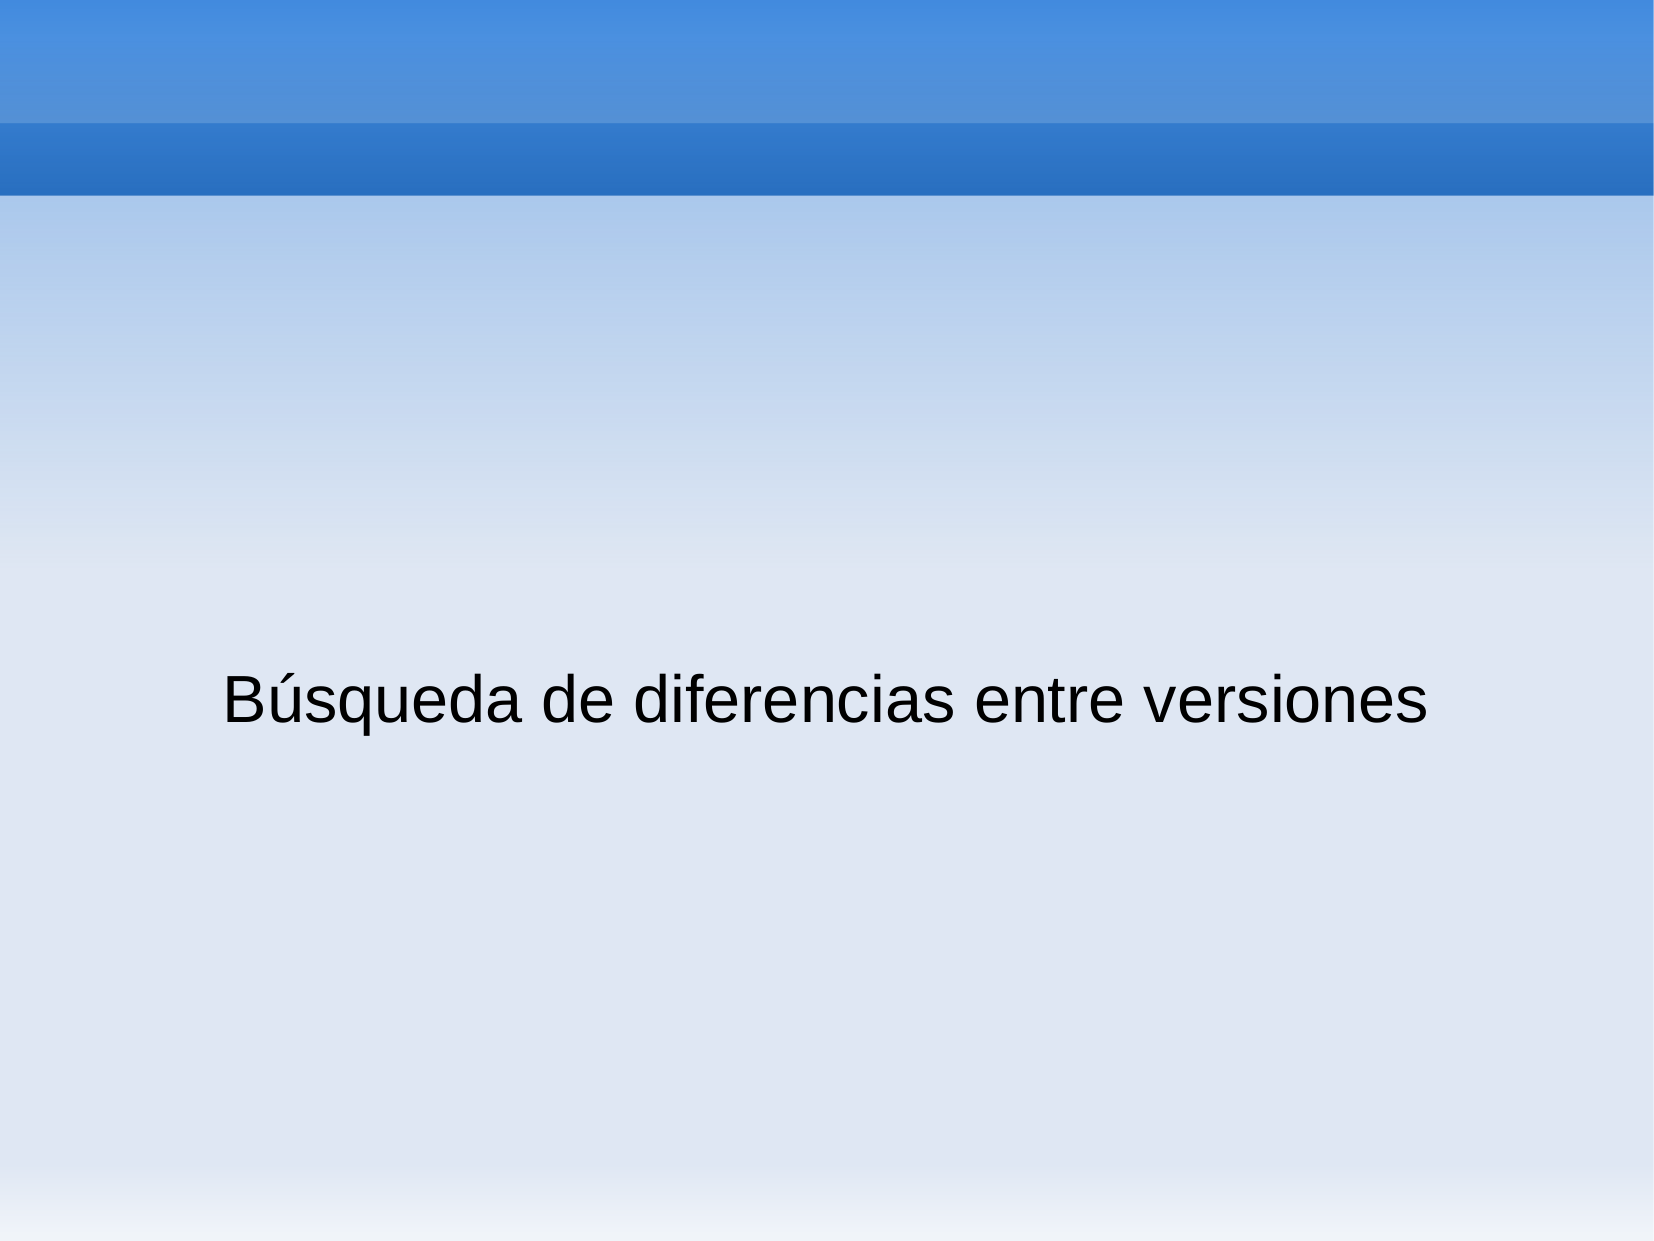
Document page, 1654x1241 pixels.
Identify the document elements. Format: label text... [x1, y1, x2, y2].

subtitle Búsqueda de diferencias entre versiones [82, 297, 1571, 1102]
picture [0, 0, 1654, 1241]
